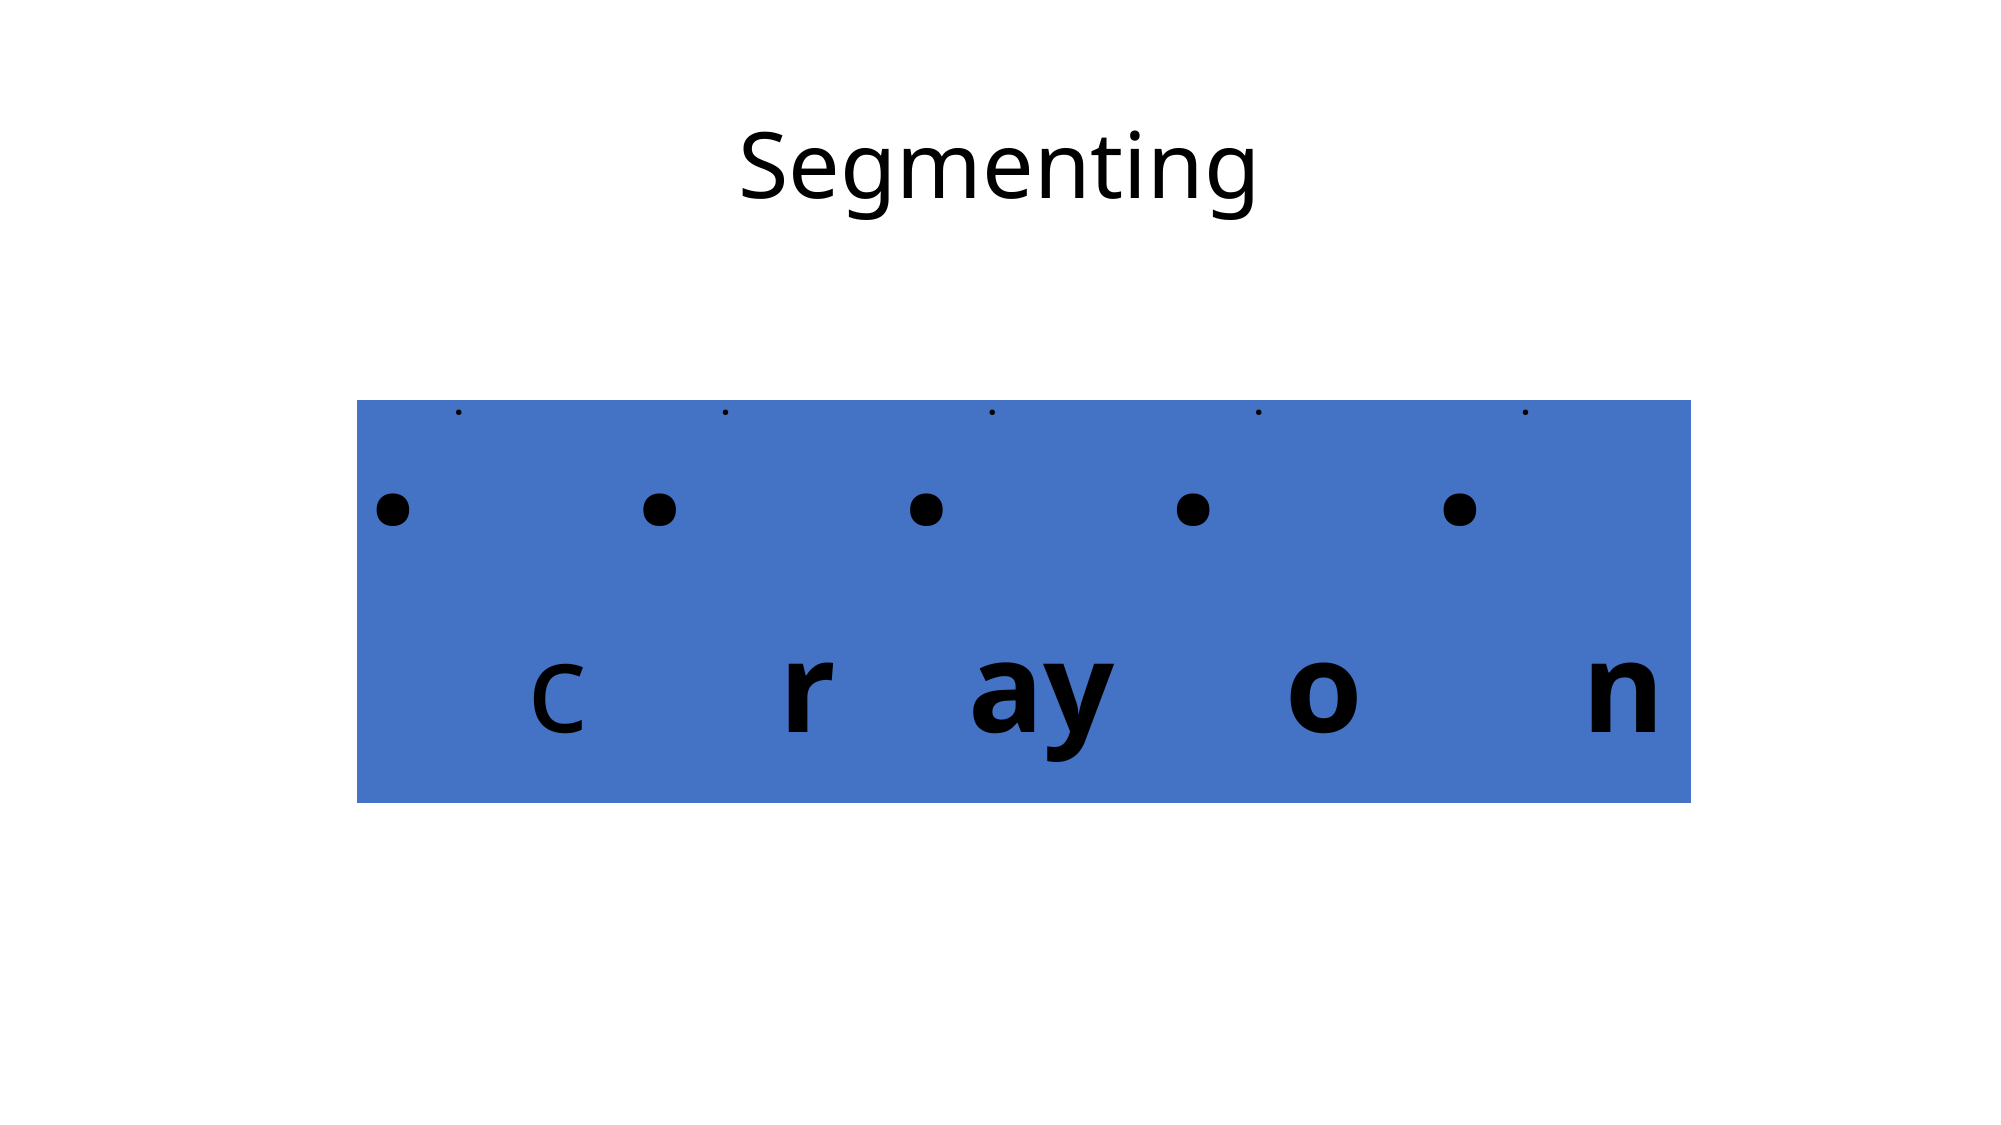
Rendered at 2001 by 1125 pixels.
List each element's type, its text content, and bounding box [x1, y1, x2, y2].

table_header n [1424, 400, 1691, 803]
table_header c [357, 400, 624, 803]
table_header r [624, 400, 891, 803]
table_header ay [891, 400, 1157, 803]
title Segmenting [137, 59, 1863, 278]
table_header o [1157, 400, 1424, 803]
